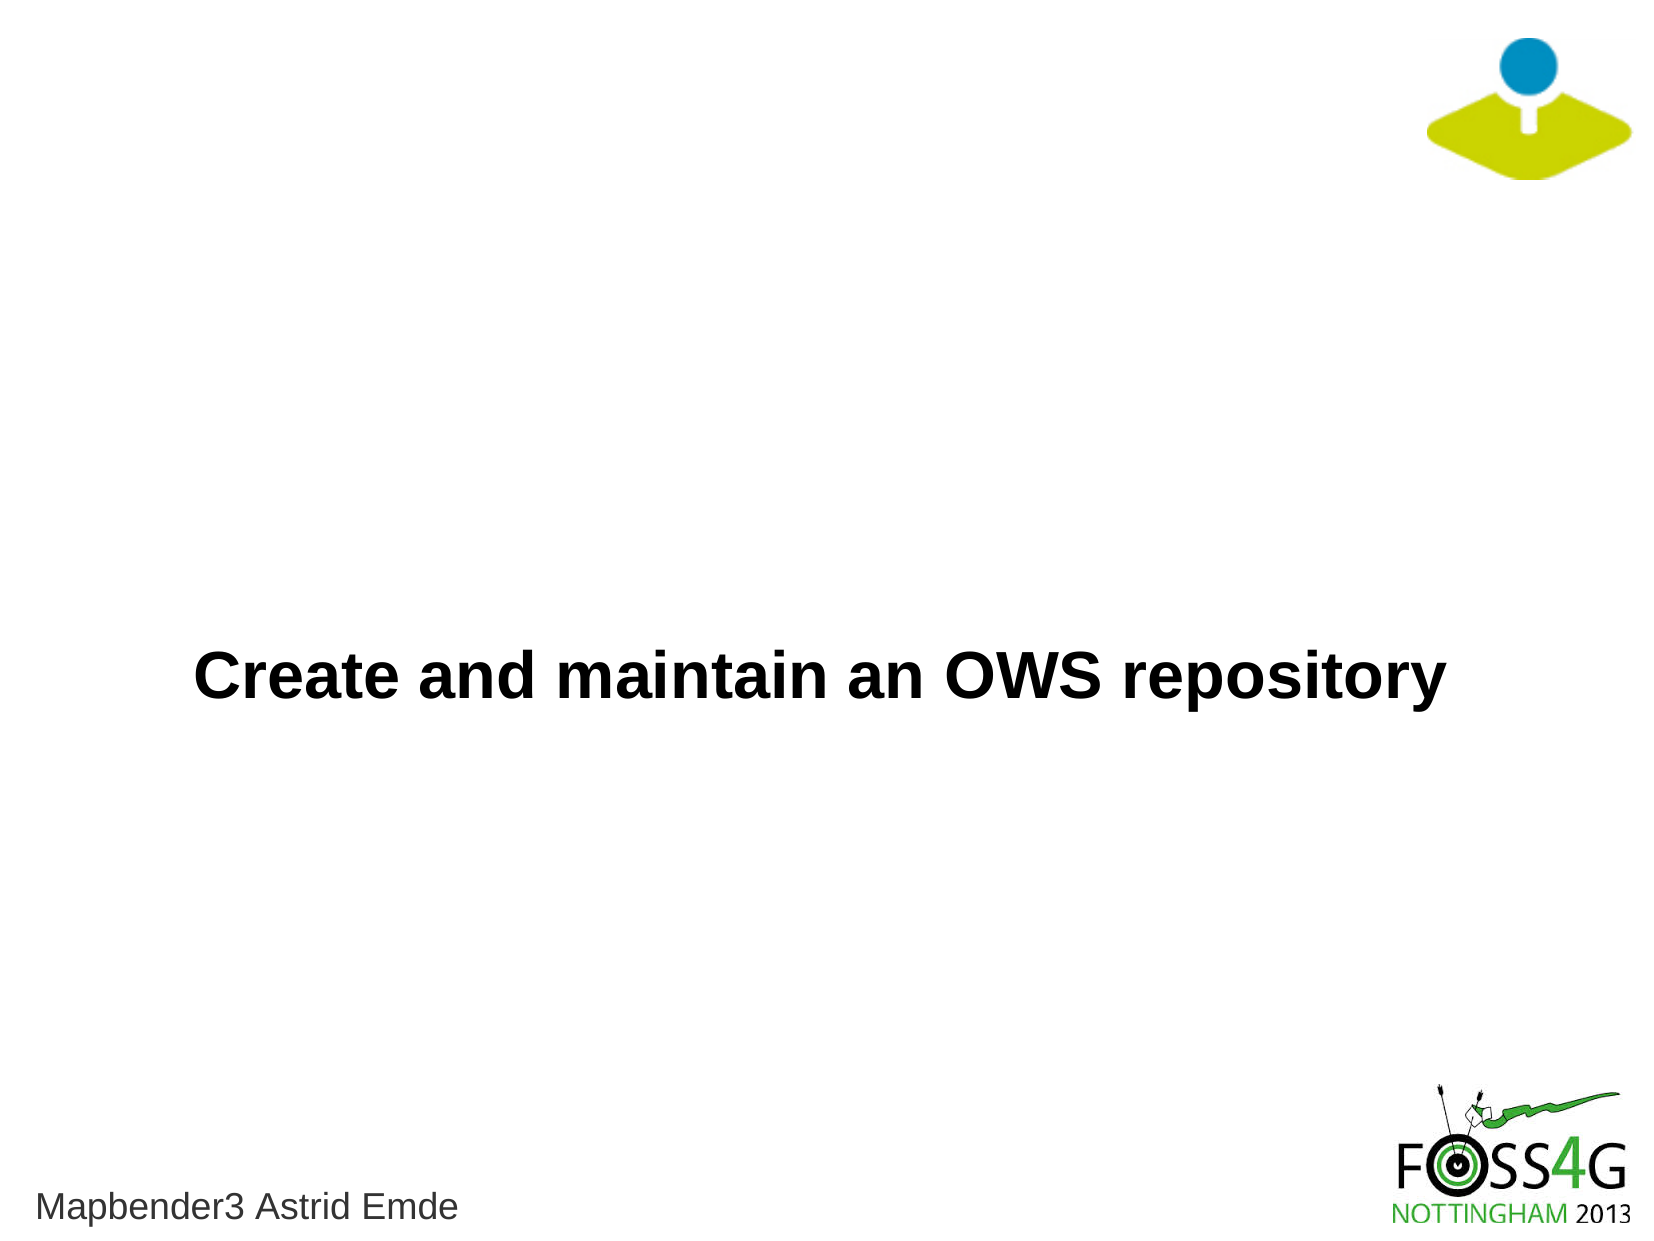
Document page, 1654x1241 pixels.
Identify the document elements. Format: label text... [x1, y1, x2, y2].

subtitle Create and maintain an OWS repository [76, 177, 1565, 1173]
picture [1427, 38, 1636, 180]
picture [1393, 1084, 1630, 1223]
